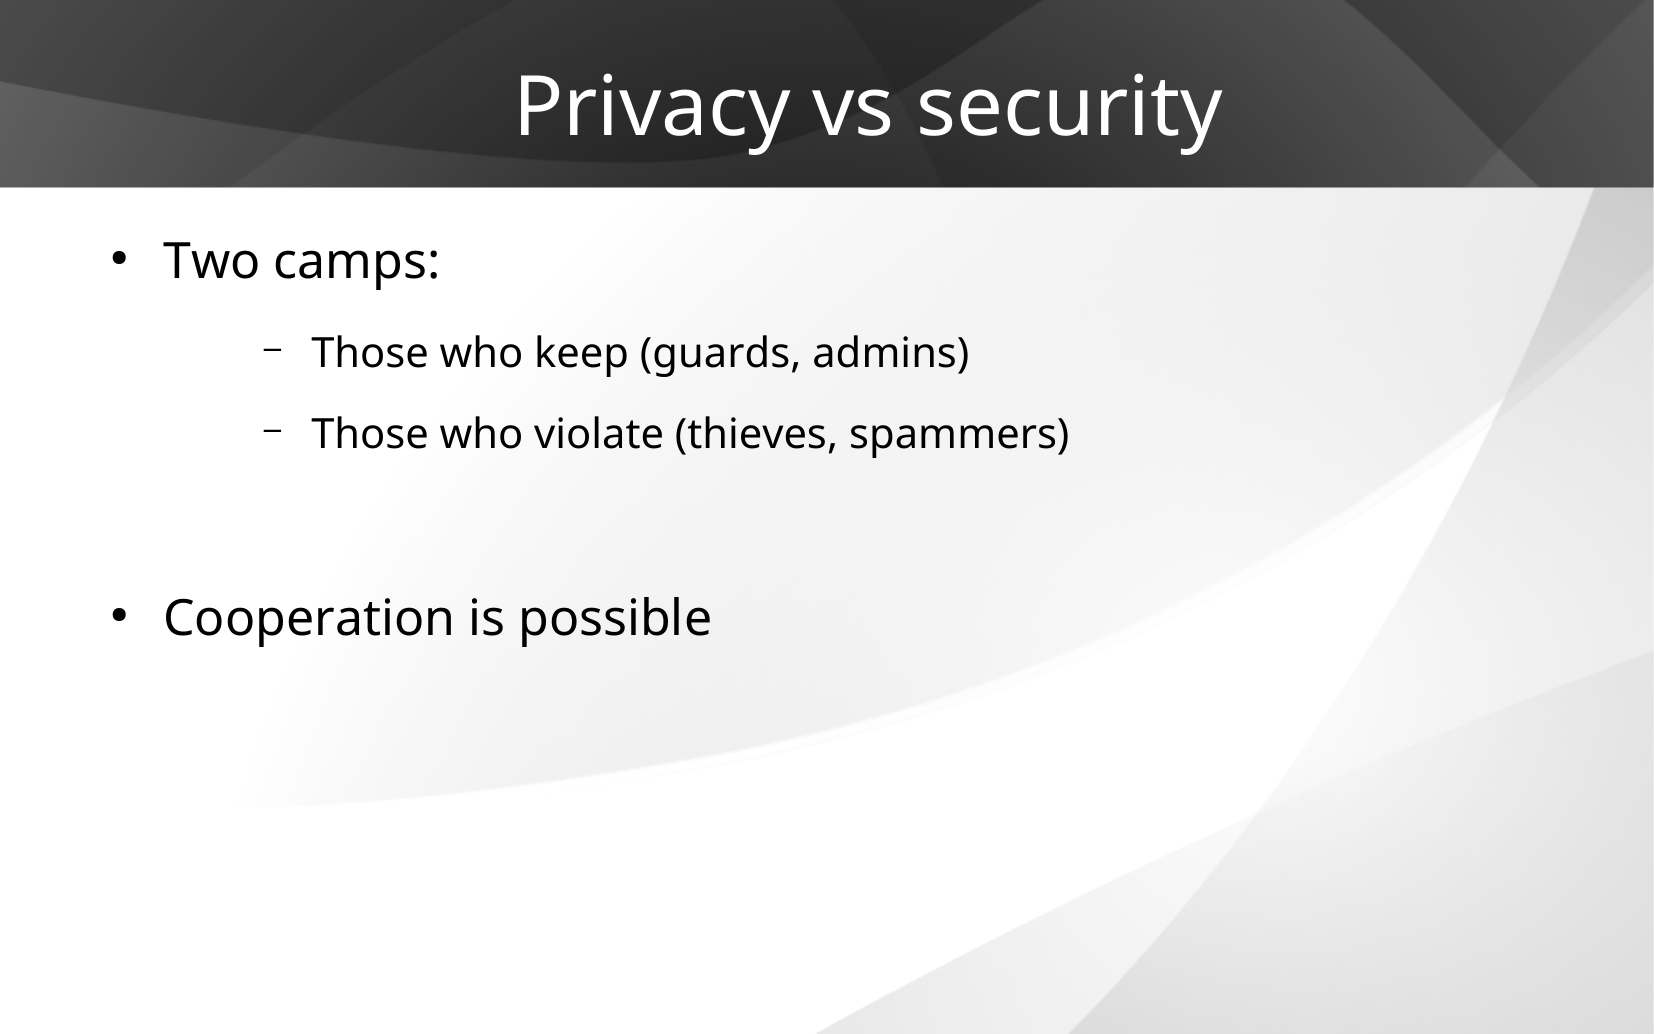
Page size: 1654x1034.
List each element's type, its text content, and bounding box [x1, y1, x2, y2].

picture [0, 0, 1654, 1034]
list Two camps: Those who keep (guards, admins) Those who violate (thieves, spammers) Cooperation is possible [75, 225, 1613, 1013]
title Privacy vs security [124, 0, 1613, 208]
